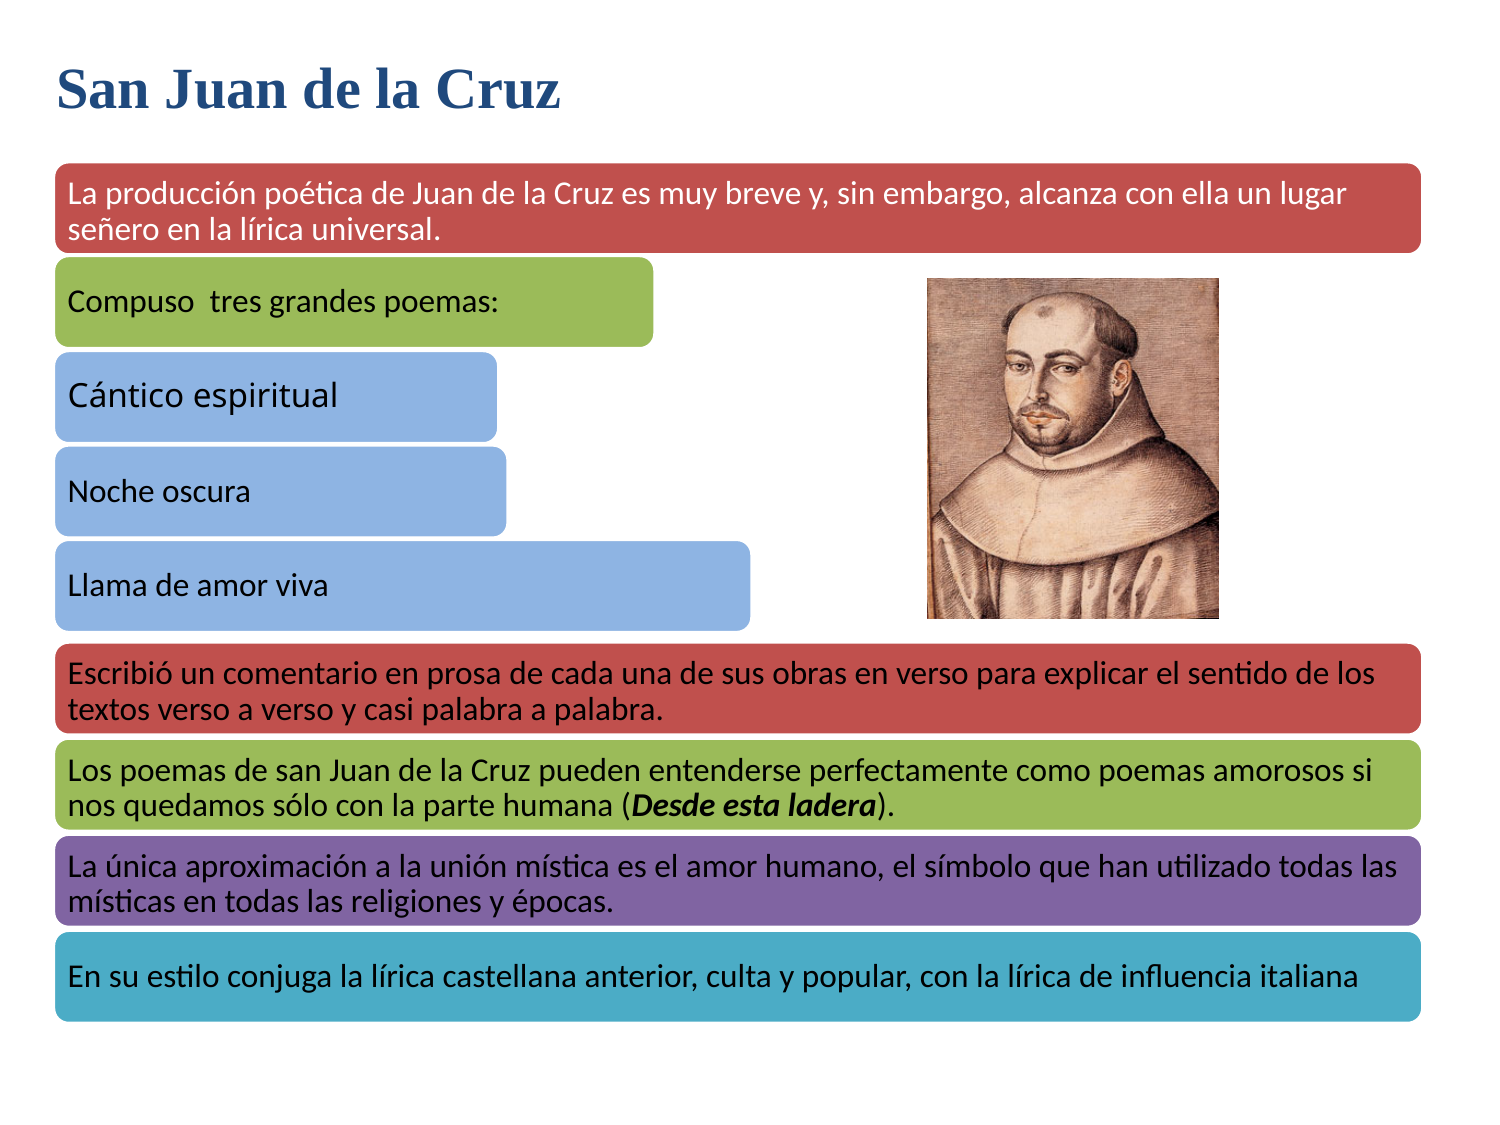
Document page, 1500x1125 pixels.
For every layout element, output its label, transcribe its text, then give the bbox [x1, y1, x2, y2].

text_box Noche oscura [53, 444, 509, 539]
text_box Los poemas de san Juan de la Cruz pueden entenderse perfectamente como poemas amorosos si nos quedamos sólo con la parte humana (Desde esta ladera). [53, 737, 1424, 832]
text_box San Juan de la Cruz [41, 42, 1345, 135]
text_box Escribió un comentario en prosa de cada una de sus obras en verso para explicar el sentido de los textos verso a verso y casi palabra a palabra. [53, 641, 1424, 736]
text_box En su estilo conjuga la lírica castellana anterior, culta y popular, con la lírica de influencia italiana [53, 929, 1424, 1024]
text_box La producción poética de Juan de la Cruz es muy breve y, sin embargo, alcanza con ella un lugar señero en la lírica universal. [53, 161, 1424, 256]
text_box La única aproximación a la unión mística es el amor humano, el símbolo que han utilizado todas las místicas en todas las religiones y épocas. [53, 833, 1424, 928]
picture [927, 278, 1219, 619]
text_box Compuso tres grandes poemas: [53, 255, 656, 350]
text_box Cántico espiritual [53, 350, 500, 444]
text_box Llama de amor viva [53, 538, 753, 633]
